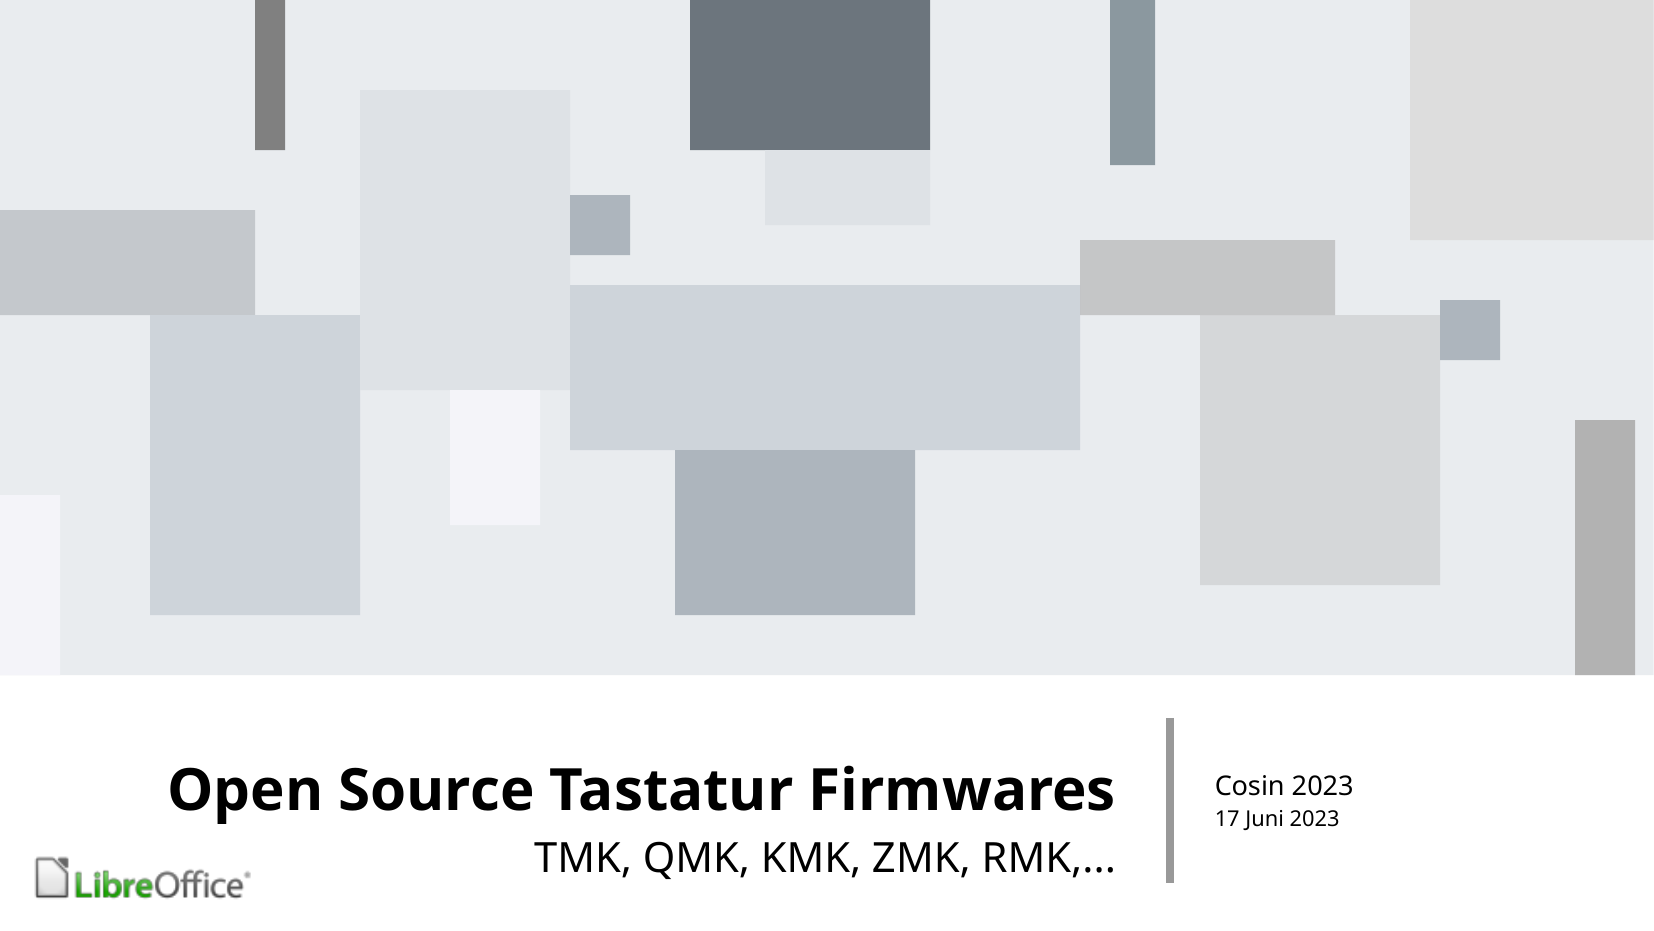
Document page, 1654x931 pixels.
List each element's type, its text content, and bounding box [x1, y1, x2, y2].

picture [30, 852, 256, 903]
text_box Open Source Tastatur Firmwares TMK, QMK, KMK, ZMK, RMK,... [30, 740, 1131, 931]
text_box Cosin 2023 17 Juni 2023 [1200, 759, 1591, 841]
